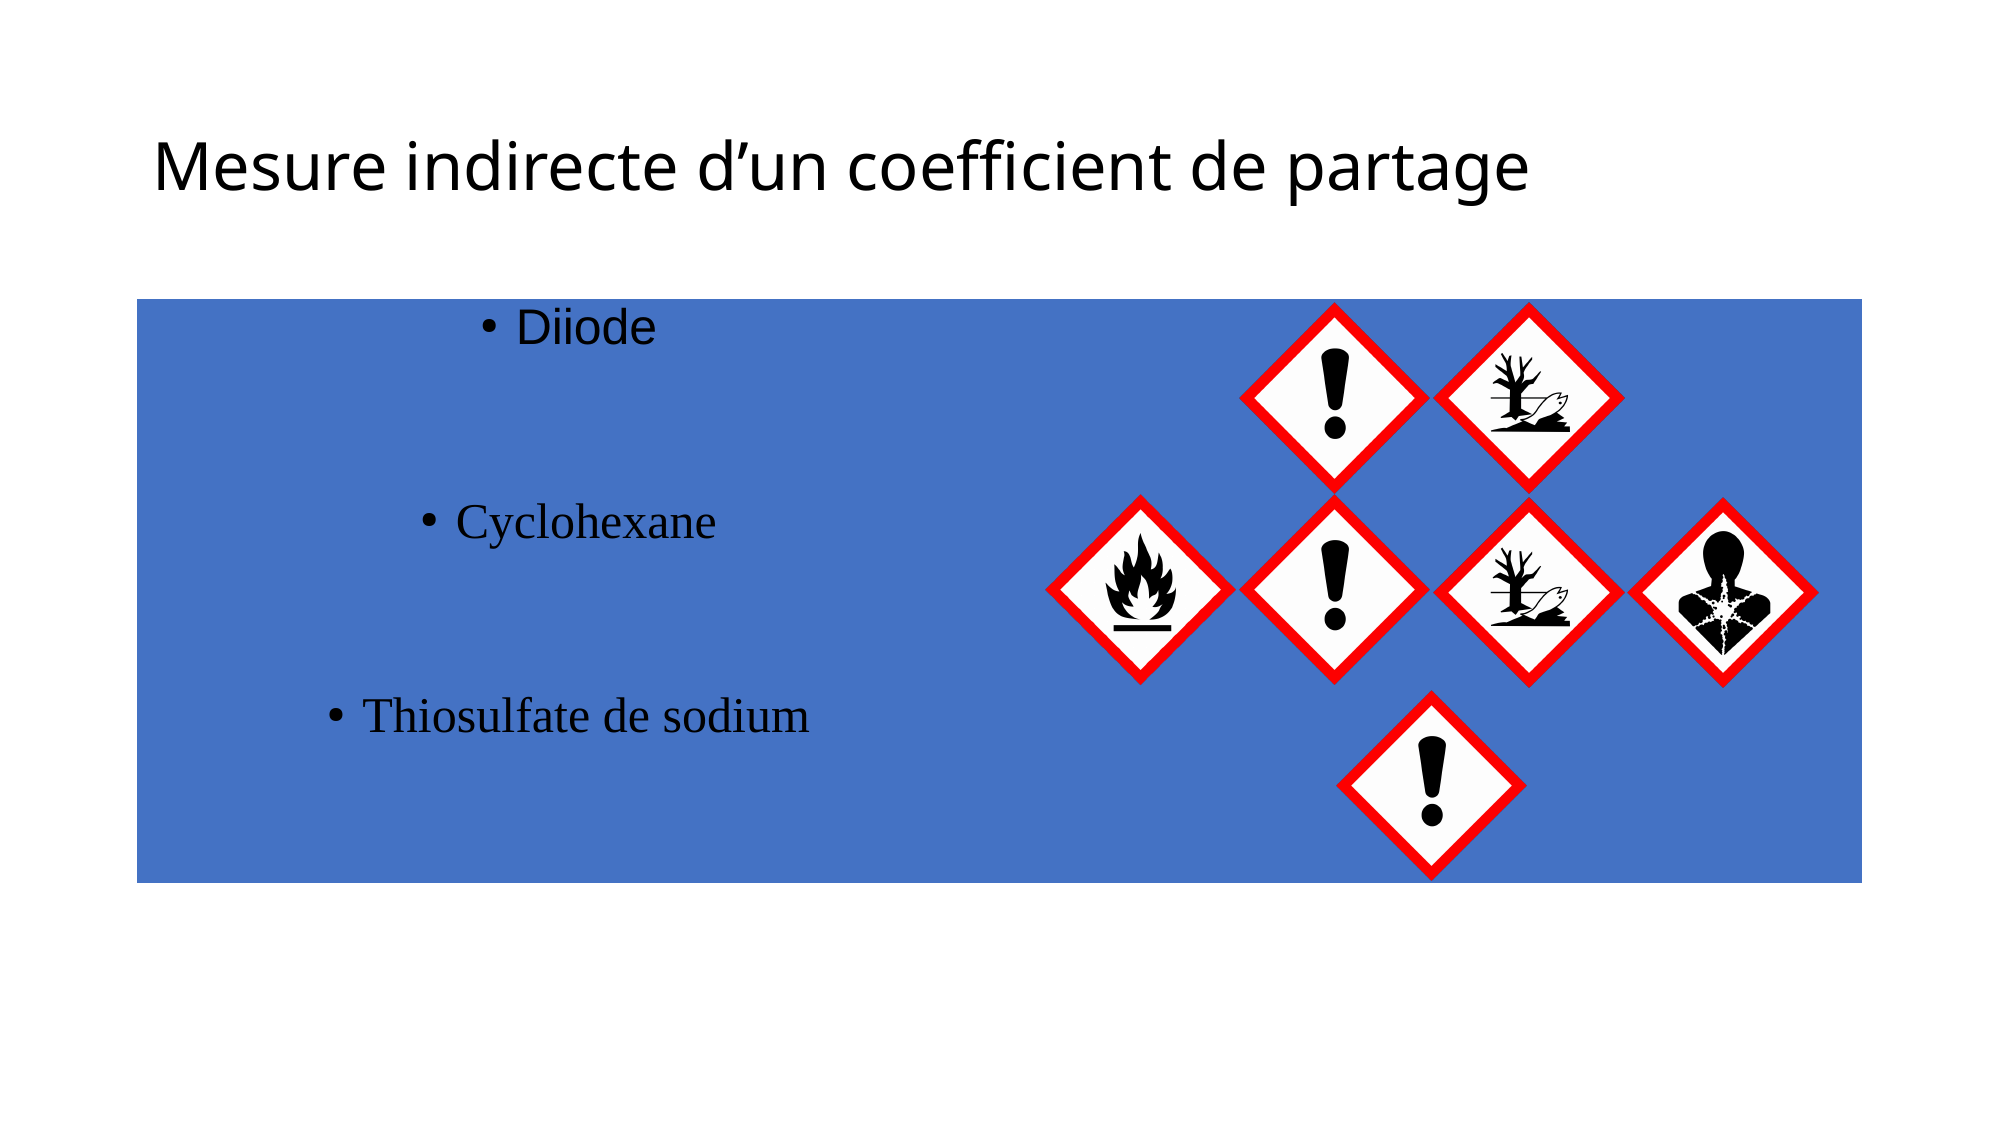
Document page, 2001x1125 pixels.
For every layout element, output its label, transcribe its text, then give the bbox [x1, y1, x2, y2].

table_cell [1627, 494, 1862, 688]
table_cell [1000, 494, 1431, 688]
table_header Diiode [137, 299, 1000, 494]
table_header [1000, 299, 1862, 494]
table_cell Thiosulfate de sodium [137, 688, 1000, 883]
table_cell Cyclohexane [137, 494, 1000, 688]
table_cell [1529, 688, 1862, 883]
picture [1043, 301, 1821, 883]
table_cell [1000, 688, 1334, 883]
title Mesure indirecte d’un coefficient de partage [137, 59, 1863, 278]
